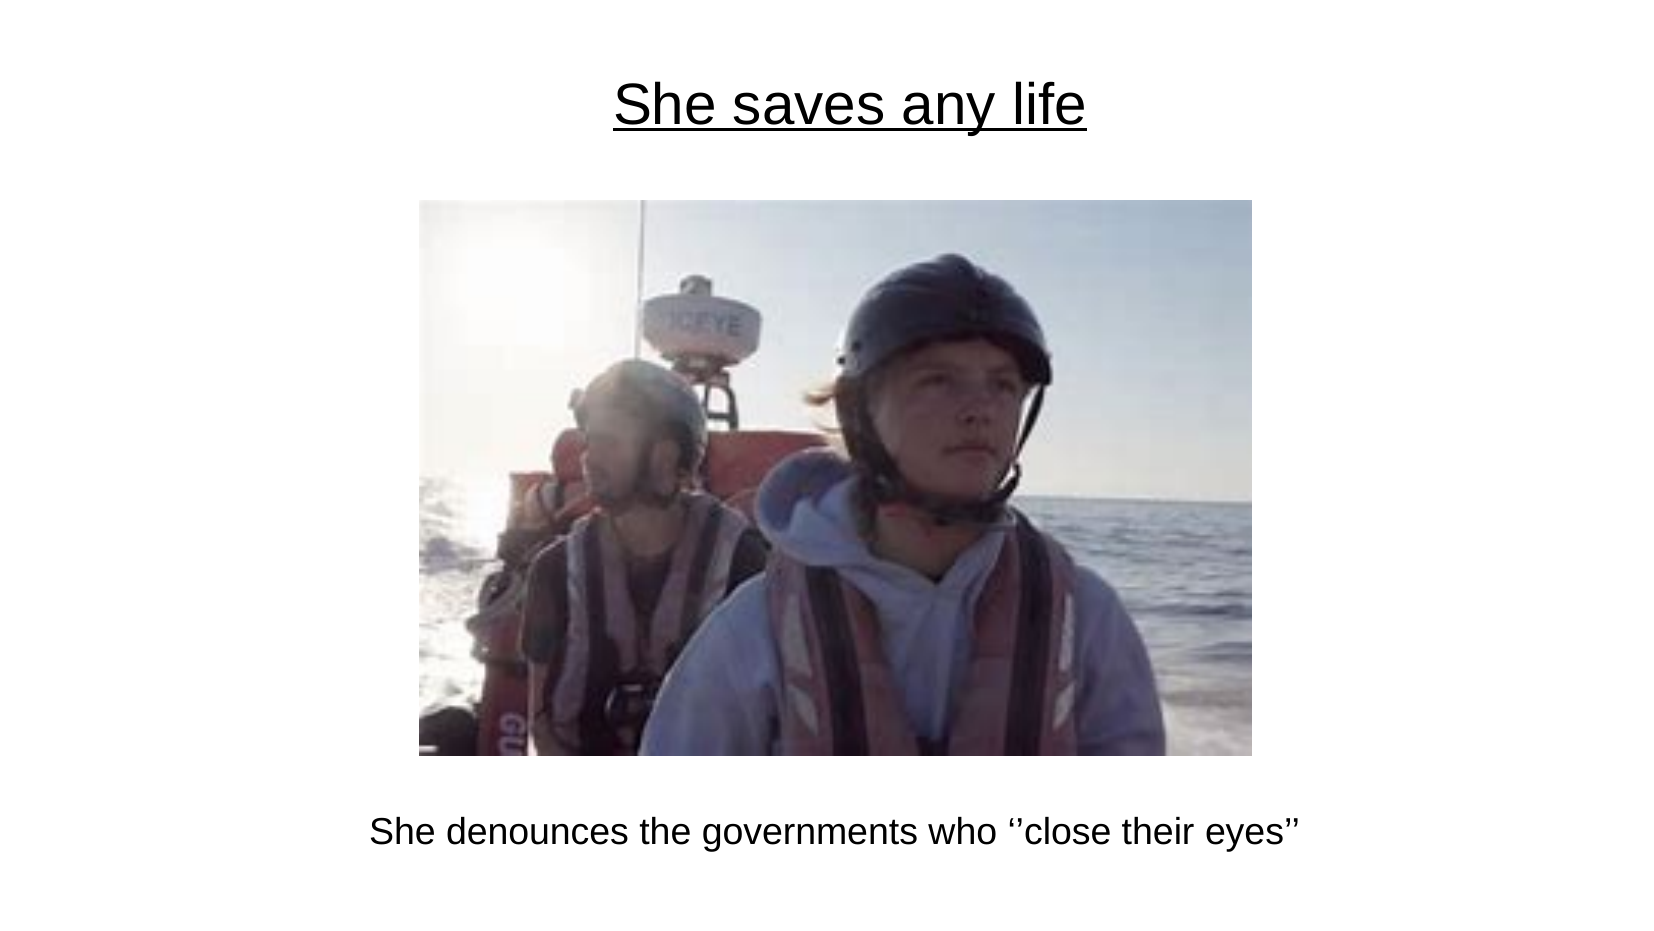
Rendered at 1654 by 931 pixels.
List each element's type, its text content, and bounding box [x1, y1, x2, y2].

picture [419, 200, 1252, 756]
text_box She denounces the governments who ‘’close their eyes’’ [354, 803, 1335, 861]
title She saves any life [106, 23, 1595, 179]
